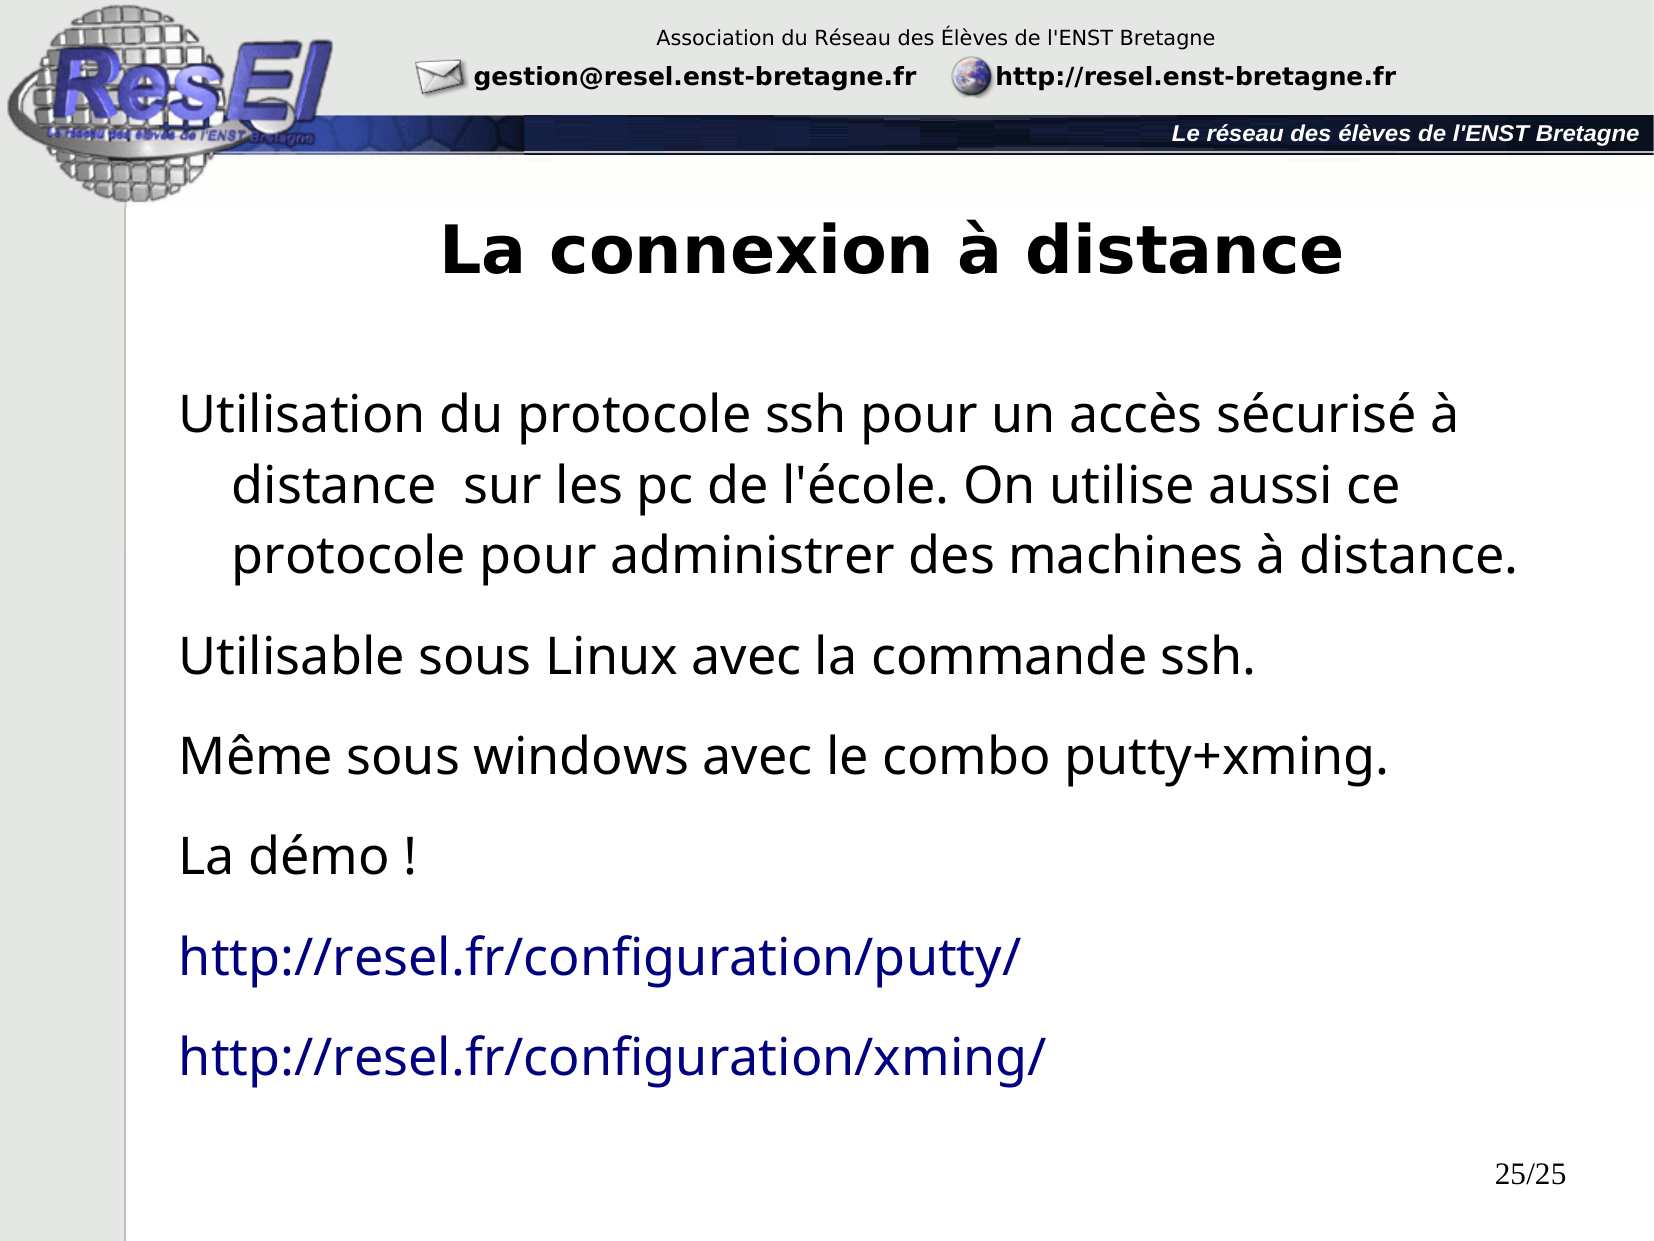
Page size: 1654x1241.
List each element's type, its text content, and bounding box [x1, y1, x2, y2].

title La connexion à distance [195, 169, 1590, 333]
list Utilisation du protocole ssh pour un accès sécurisé à distance sur les pc de l'école. On utilise aussi ce protocole pour administrer des machines à distance. Utilisable sous Linux avec la commande ssh. Même sous windows avec le combo putty+xming. La démo ! http://resel.fr/configuration/putty/ http://resel.fr/configuration/xming/ [161, 376, 1619, 1198]
picture [0, 0, 1654, 1241]
